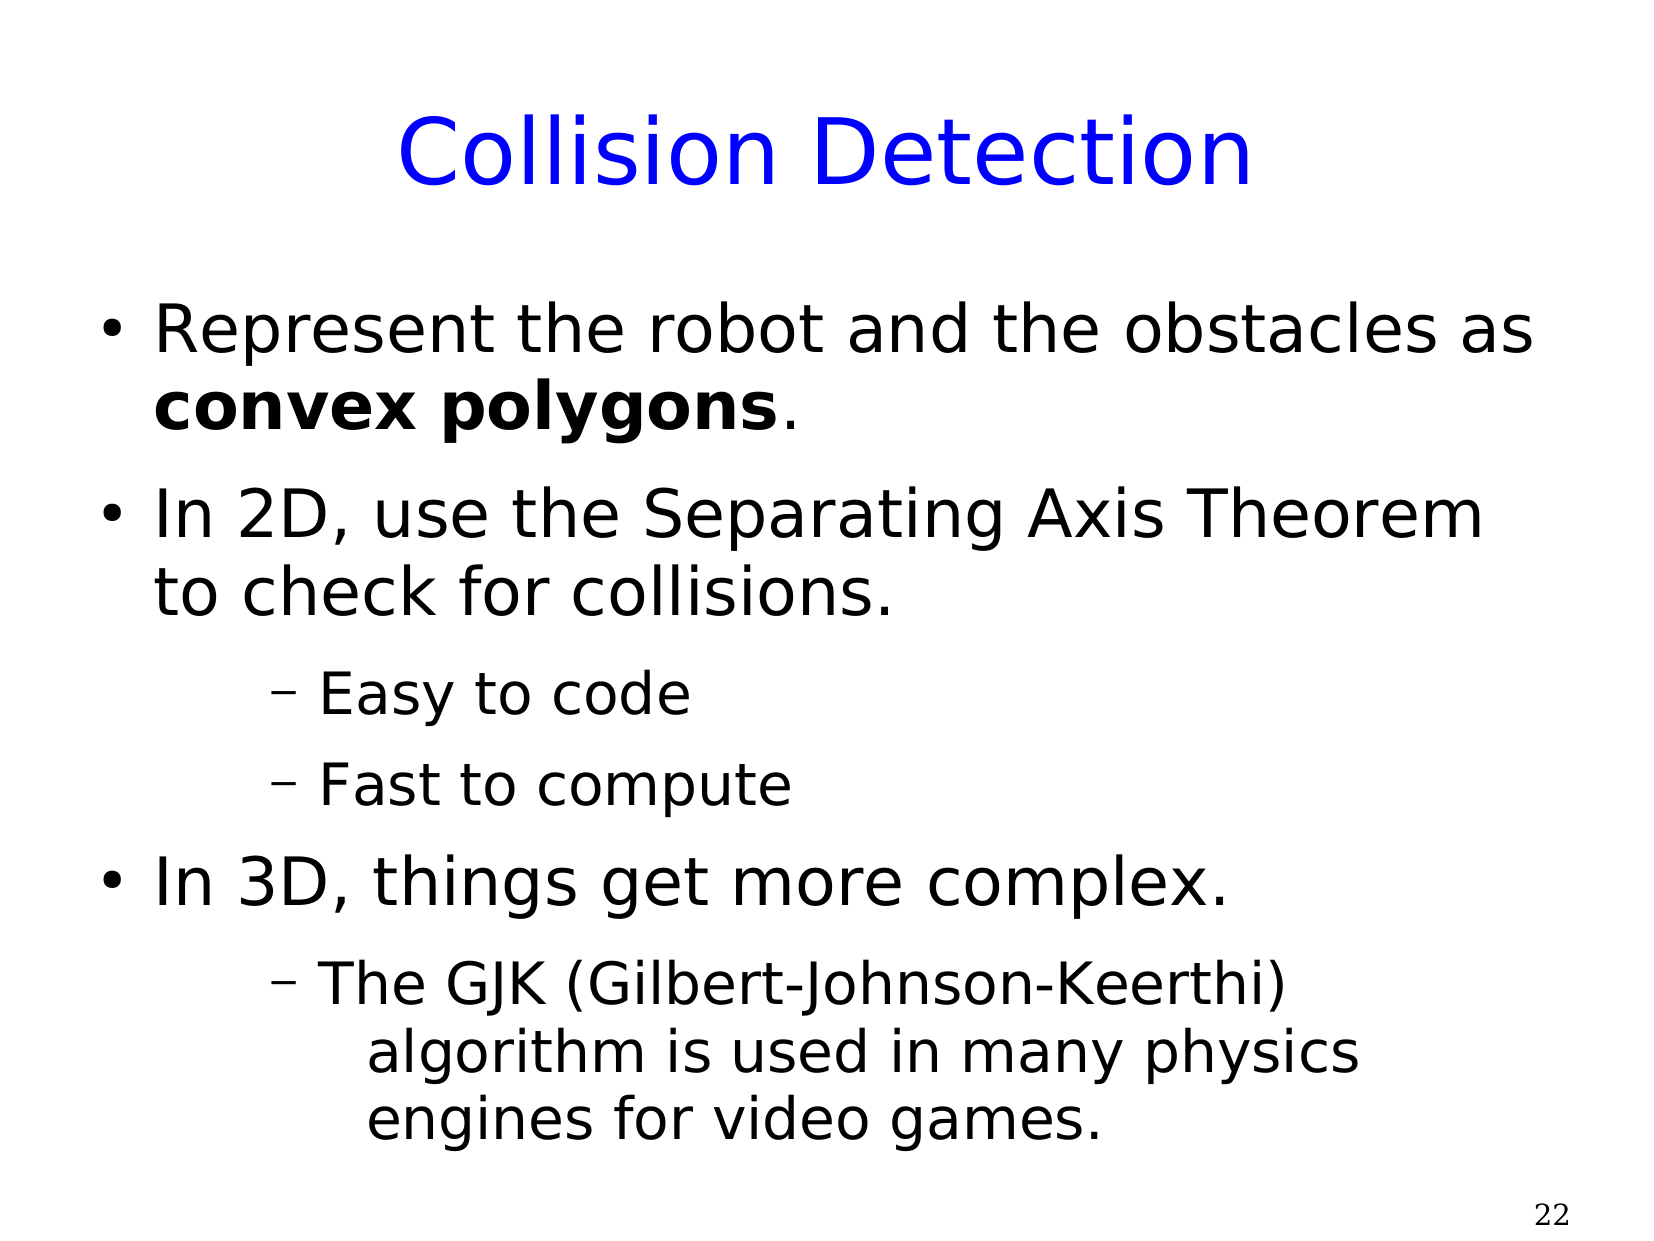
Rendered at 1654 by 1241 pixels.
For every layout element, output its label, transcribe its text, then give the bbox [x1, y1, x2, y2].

title Collision Detection [82, 49, 1571, 257]
list Represent the robot and the obstacles as convex polygons. In 2D, use the Separating Axis Theorem to check for collisions. Easy to code Fast to compute In 3D, things get more complex. The GJK (Gilbert-Johnson-Keerthi) algorithm is used in many physics engines for video games. [82, 290, 1571, 1156]
